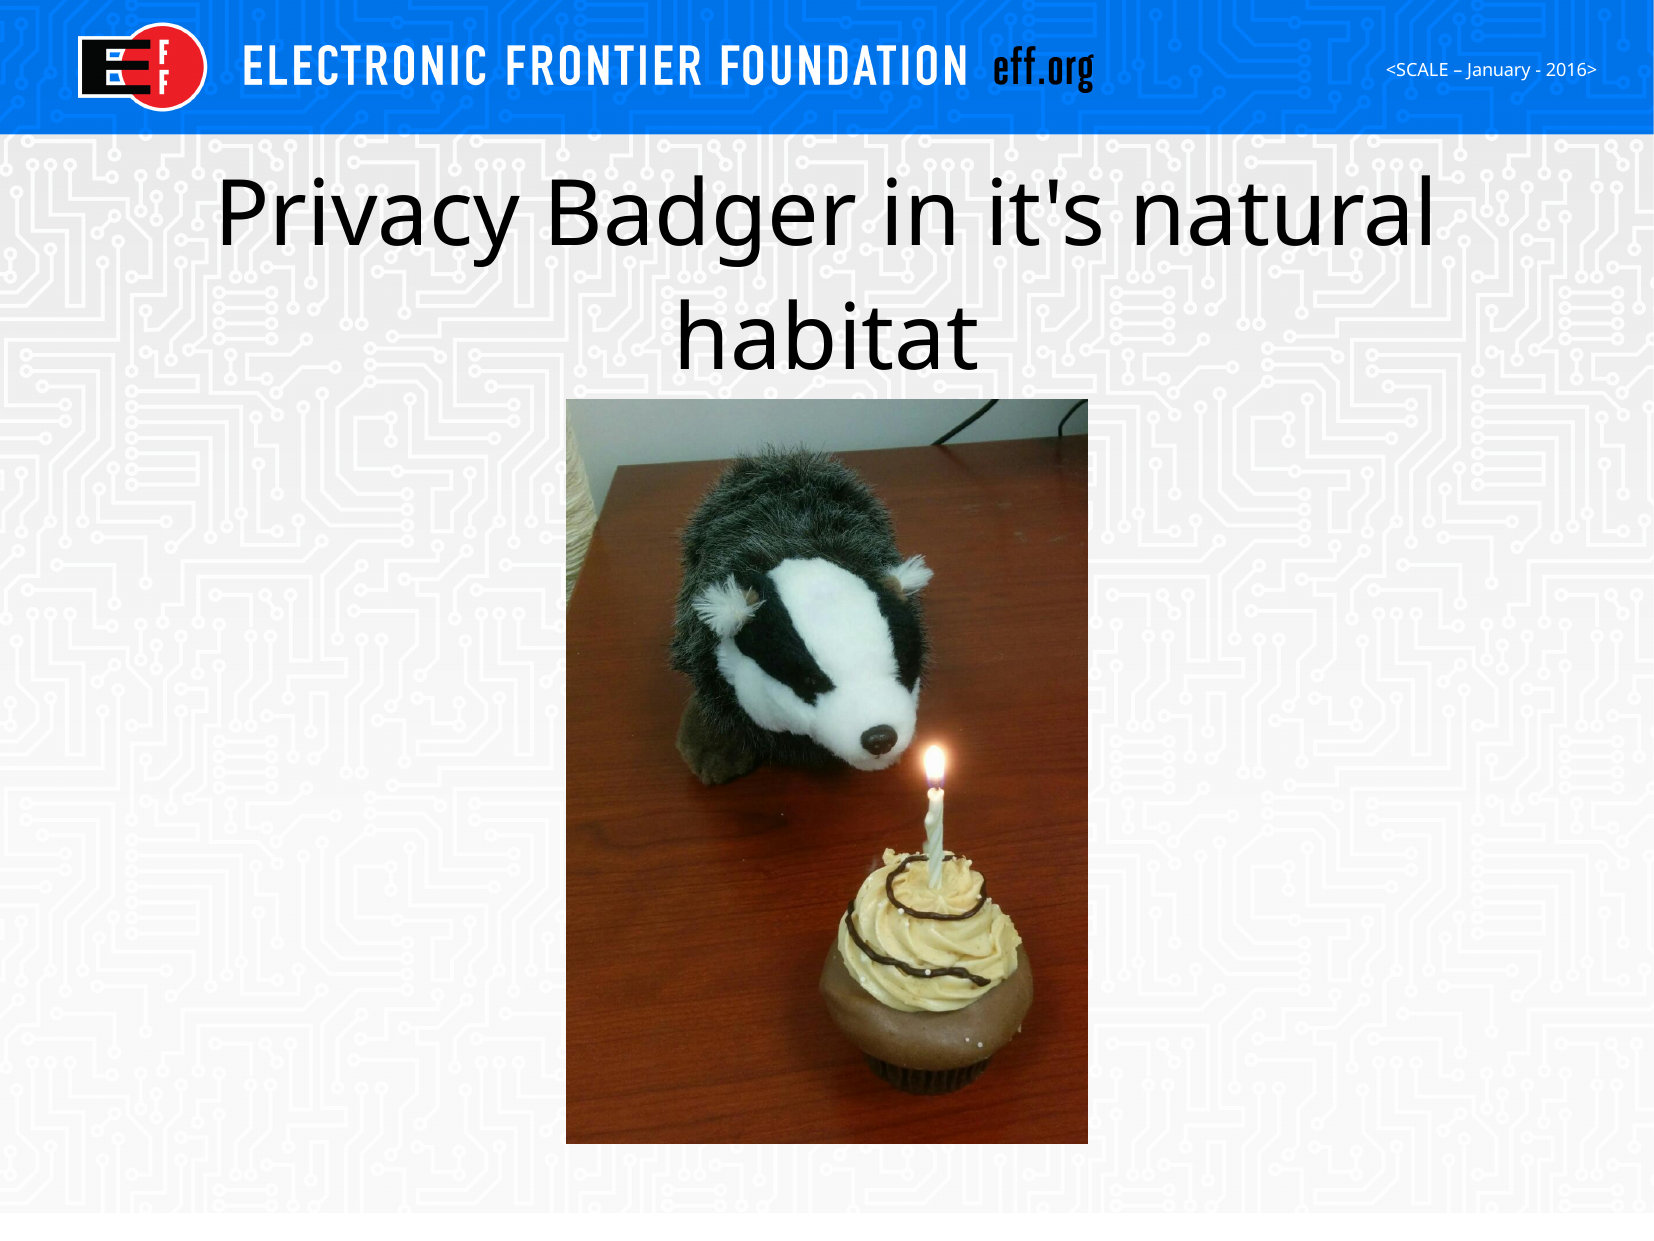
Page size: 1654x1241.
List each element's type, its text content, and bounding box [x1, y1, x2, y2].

title Privacy Badger in it's natural habitat [77, 165, 1577, 380]
picture [0, 0, 1654, 1213]
